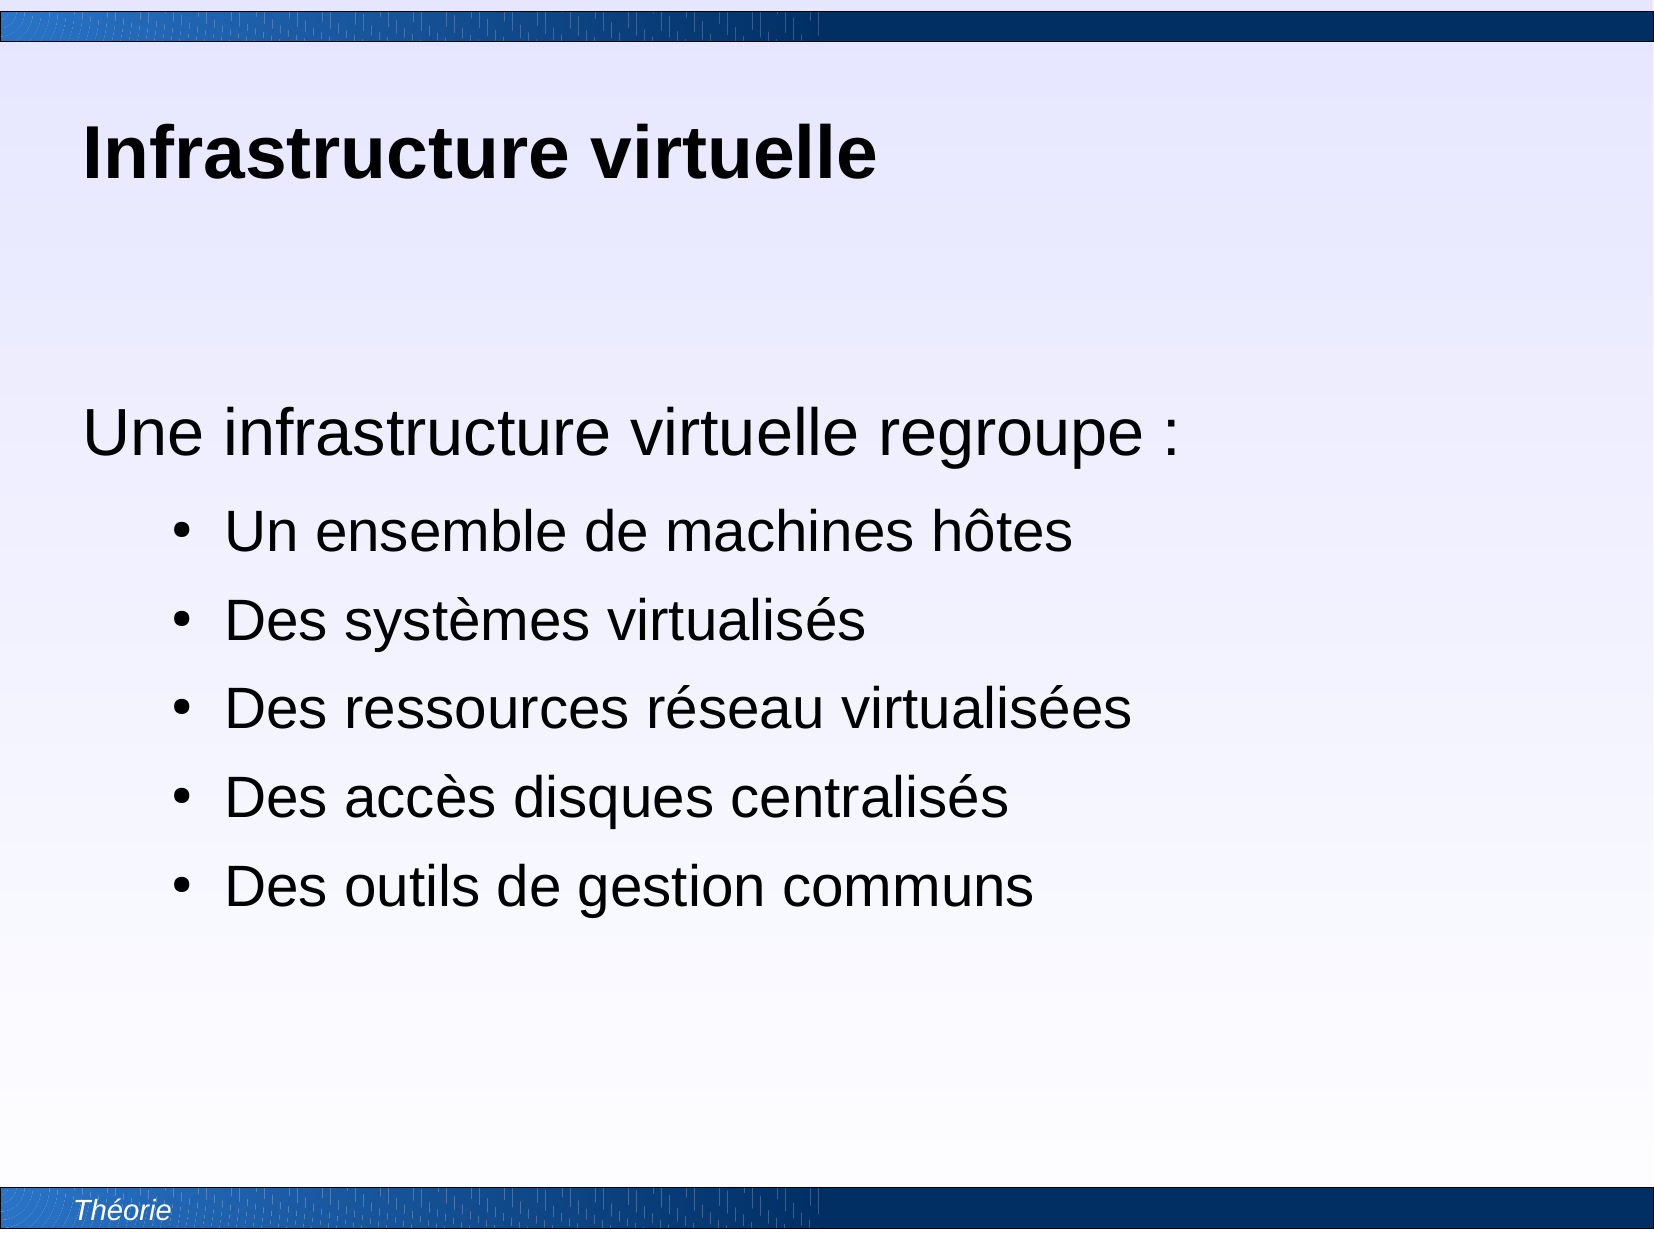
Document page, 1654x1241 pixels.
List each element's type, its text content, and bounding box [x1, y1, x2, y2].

list Une infrastructure virtuelle regroupe : Un ensemble de machines hôtes Des systèmes virtualisés Des ressources réseau virtualisées Des accès disques centralisés Des outils de gestion communs [82, 290, 1571, 1109]
text_box Théorie [58, 1186, 406, 1235]
title Infrastructure virtuelle [82, 49, 1571, 257]
